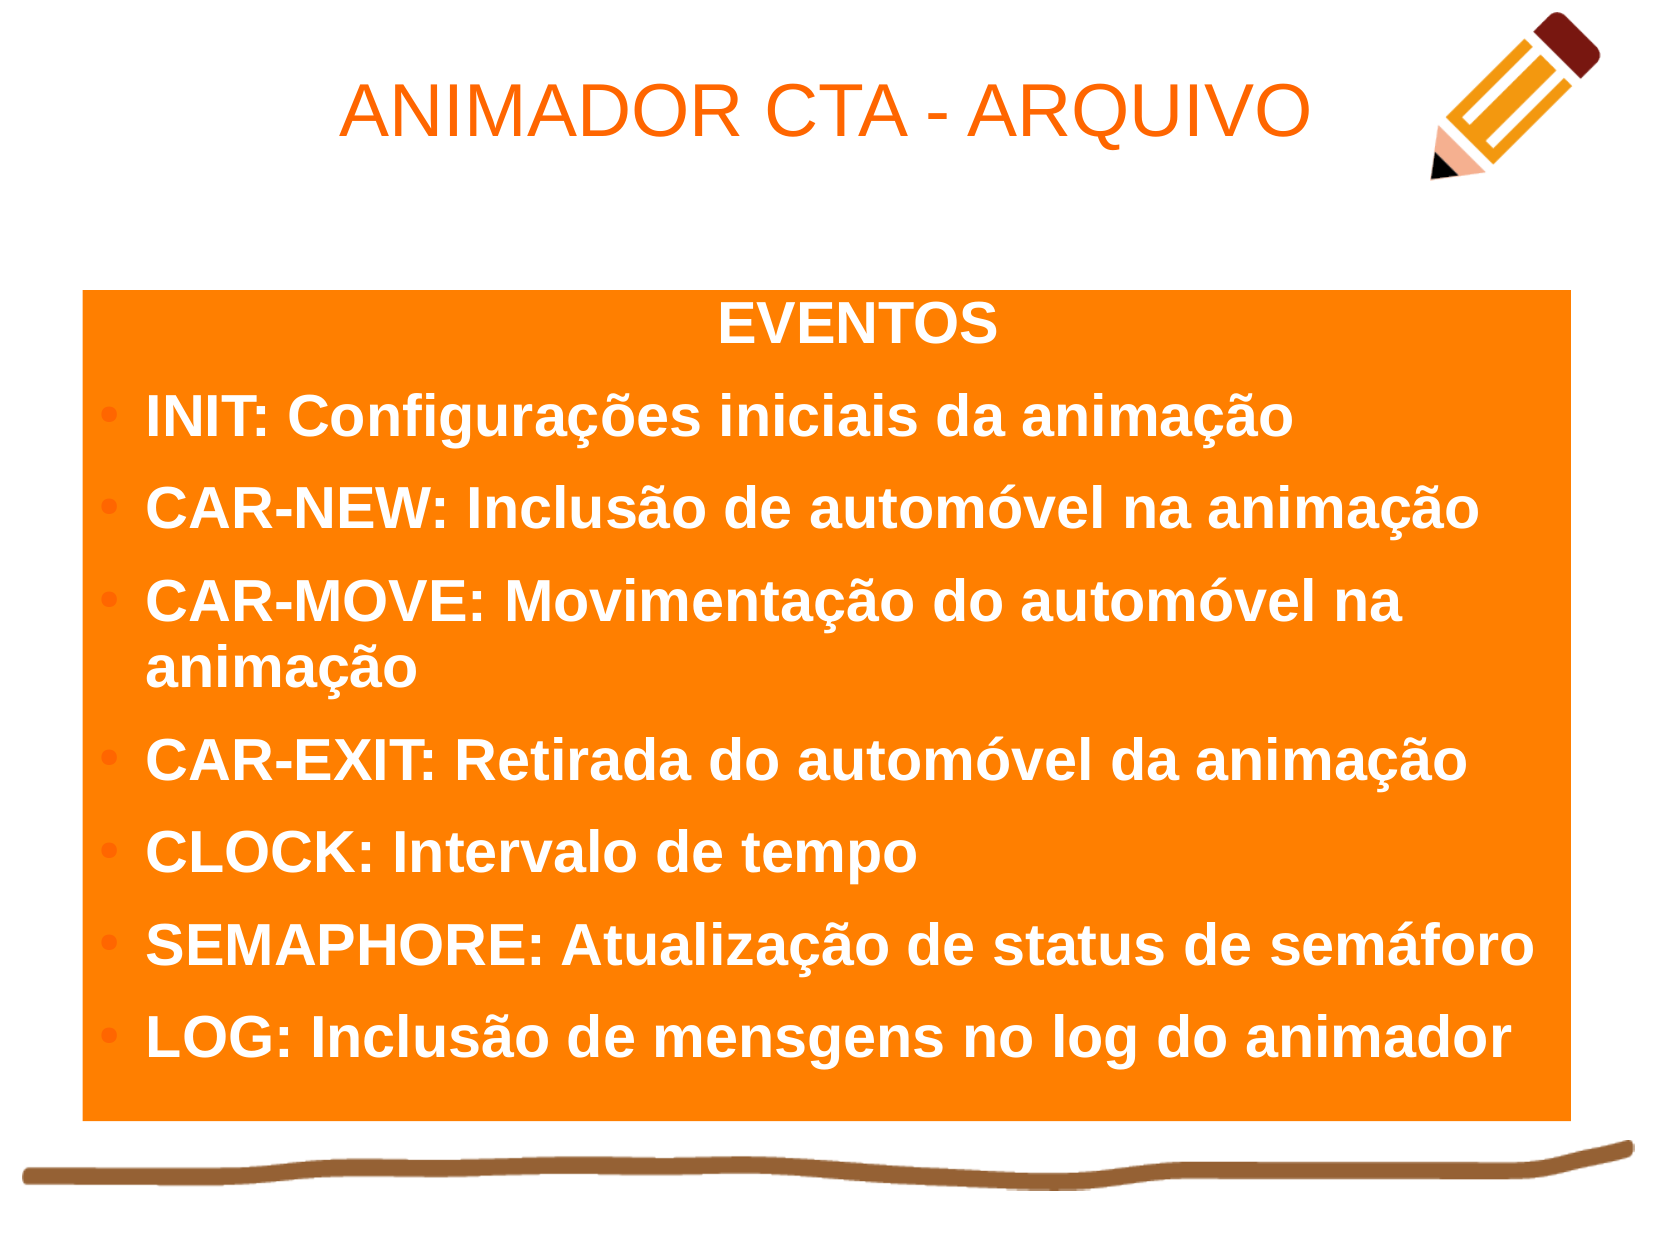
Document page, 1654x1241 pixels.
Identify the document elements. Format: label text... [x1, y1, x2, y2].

picture [1430, 12, 1601, 181]
list EVENTOS INIT: Configurações iniciais da animação CAR-NEW: Inclusão de automóvel na animação CAR-MOVE: Movimentação do automóvel na animação CAR-EXIT: Retirada do automóvel da animação CLOCK: Intervalo de tempo SEMAPHORE: Atualização de status de semáforo LOG: Inclusão de mensgens no log do animador [82, 290, 1571, 1122]
picture [22, 1140, 1635, 1191]
title ANIMADOR CTA - ARQUIVO [82, 49, 1571, 172]
